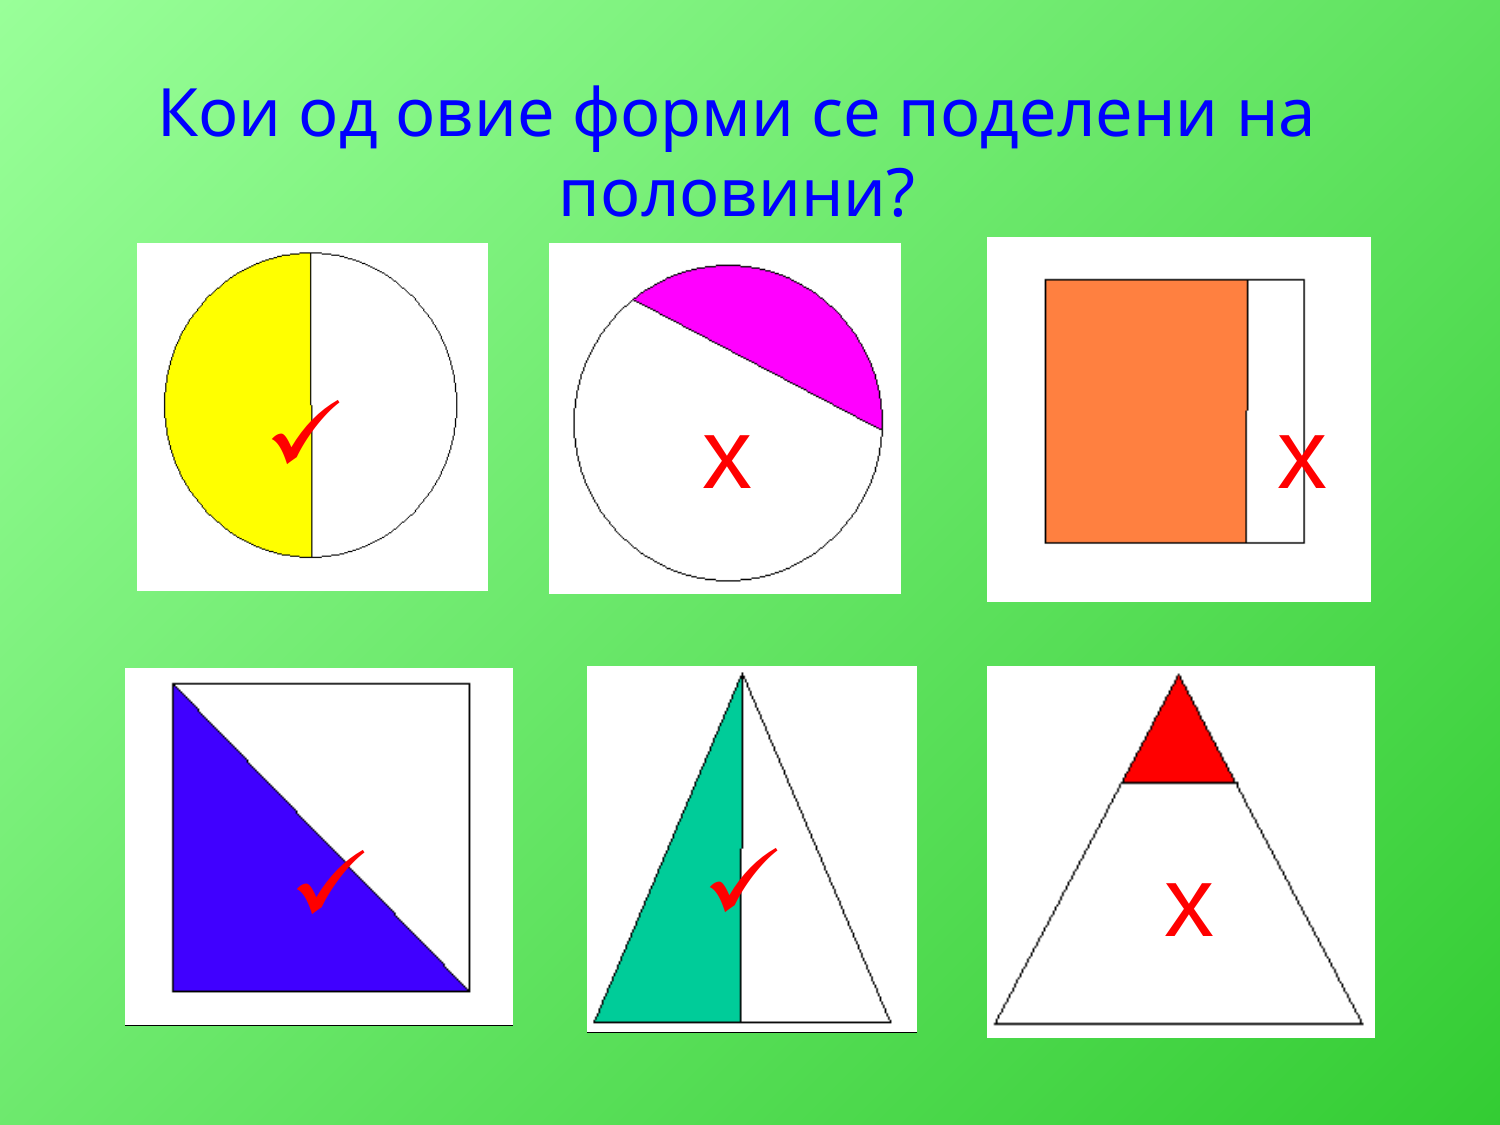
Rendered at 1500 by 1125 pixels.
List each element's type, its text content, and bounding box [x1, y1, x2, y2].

text_box Кои од овие форми се поделени на половини? [137, 62, 1338, 238]
chart [549, 243, 901, 594]
chart [987, 237, 1371, 602]
chart [125, 668, 513, 1026]
chart [987, 666, 1375, 1038]
chart [587, 666, 917, 1033]
chart [137, 243, 488, 591]
